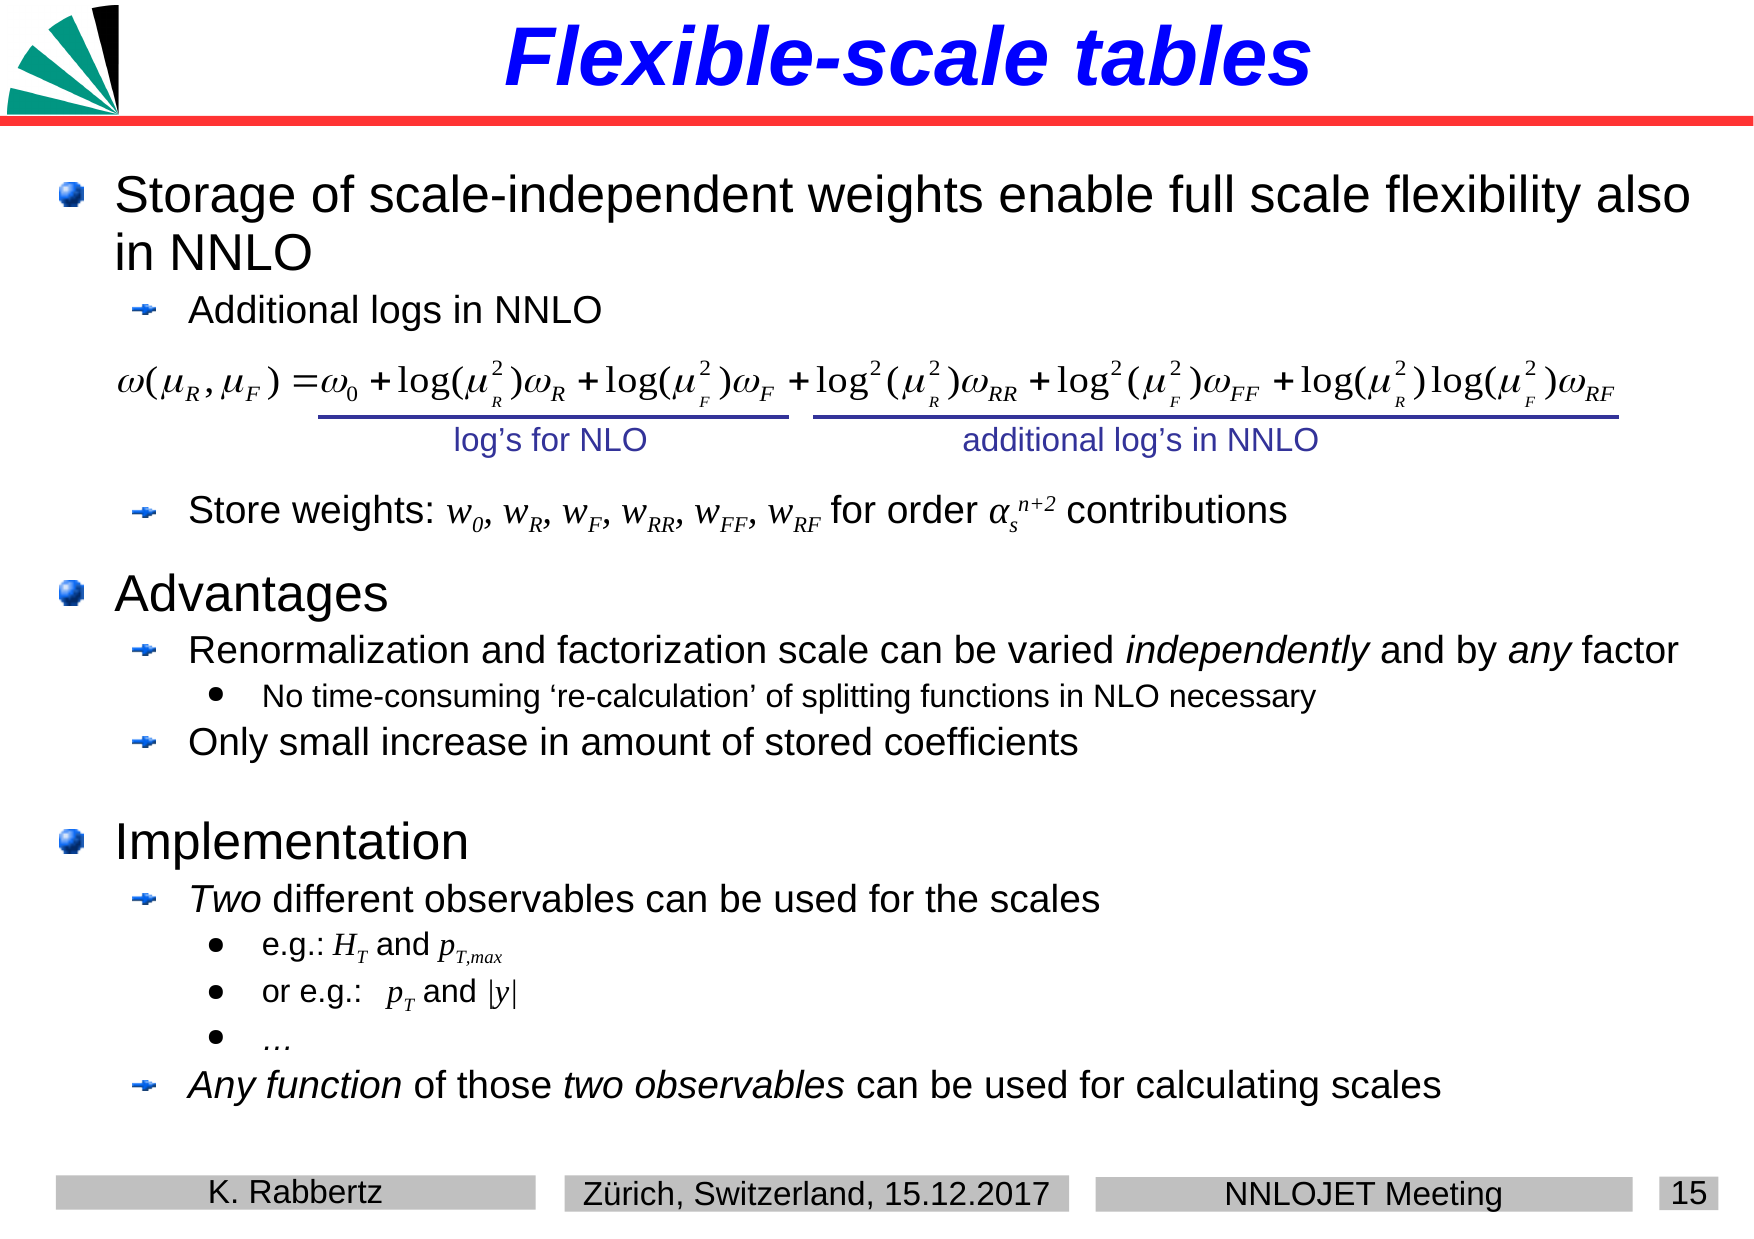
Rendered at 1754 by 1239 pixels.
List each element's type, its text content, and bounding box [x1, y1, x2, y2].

chart [111, 351, 1624, 415]
text_box log’s for NLO [438, 410, 896, 466]
list Storage of scale-independent weights enable full scale flexibility also in NNLO Additional logs in NNLO Store weights: w0, wR, wF, wRR, wFF, wRF for order αsn+2 contributions Advantages Renormalization and factorization scale can be varied independently and by any factor No time-consuming ‘re-calculation’ of splitting functions in NLO necessary Only small increase in amount of stored coefficients Implementation Two different observables can be used for the scales e.g.: HT and pT,max or e.g.: pT and |y| … Any function of those two observables can be used for calculating scales [35, 157, 1720, 1127]
picture [7, 5, 119, 116]
text_box additional log’s in NNLO [947, 410, 1335, 466]
title Flexible-scale tables [123, 0, 1697, 114]
